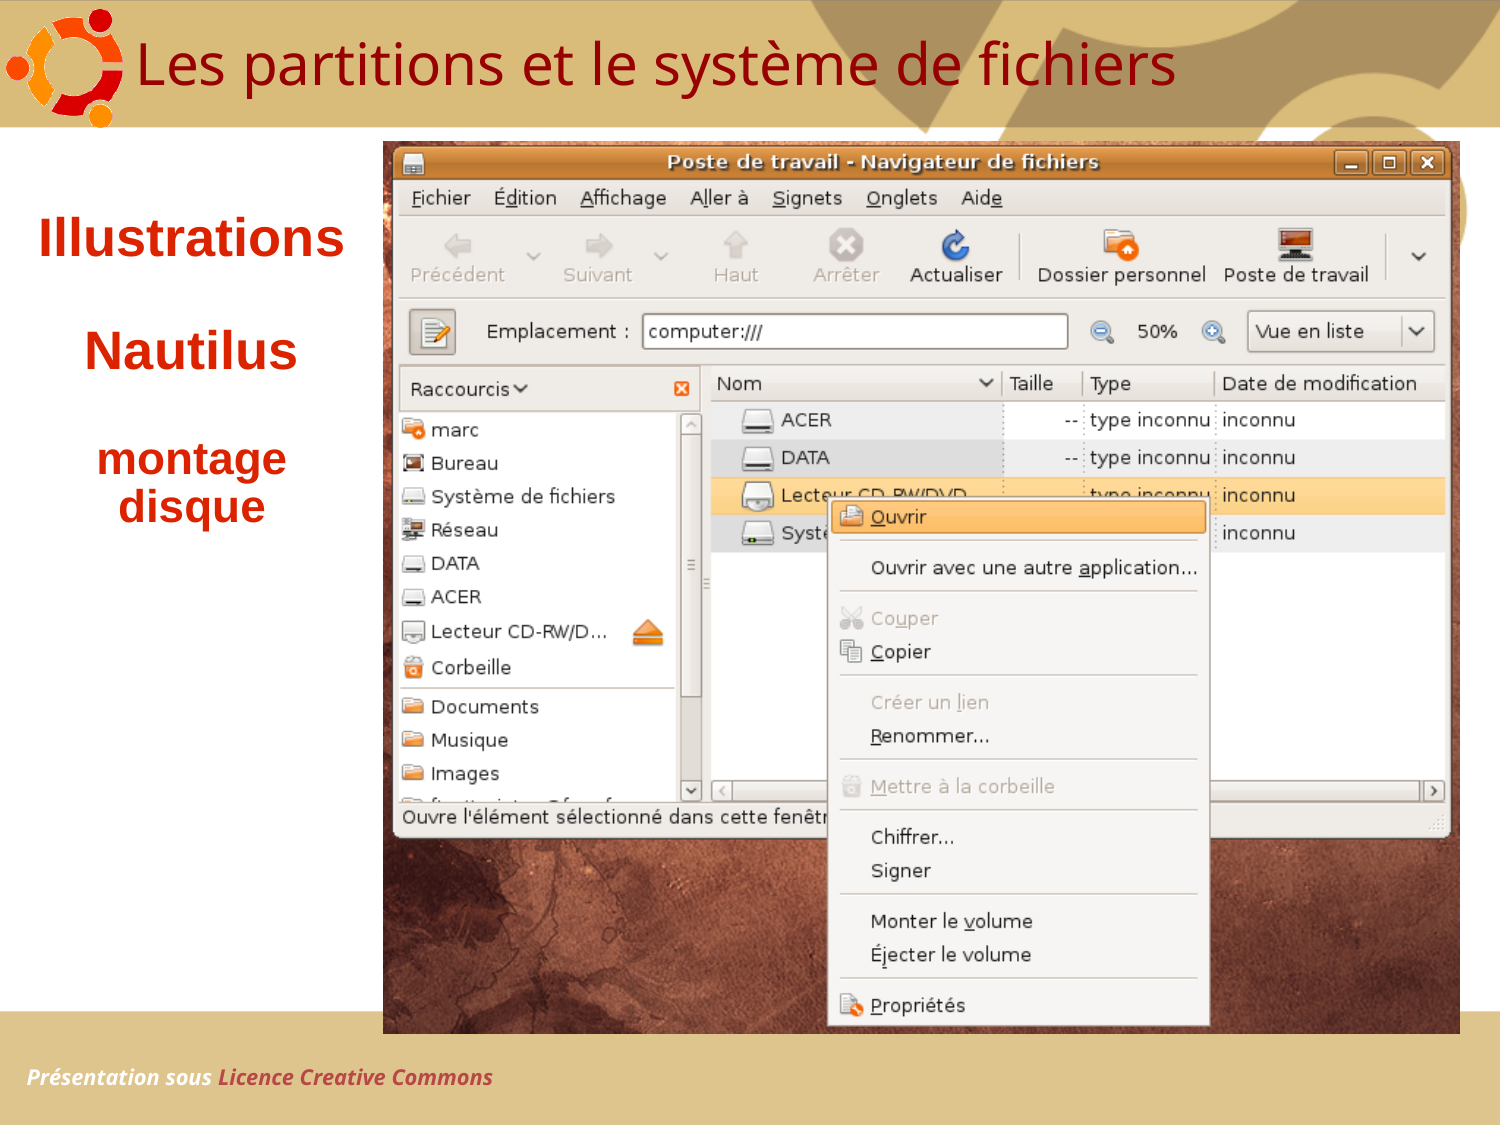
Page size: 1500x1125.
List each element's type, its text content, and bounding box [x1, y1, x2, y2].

title Les partitions et le système de fichiers [135, 0, 1417, 177]
text_box Illustrations Nautilus montage disque [0, 204, 383, 544]
picture [0, 0, 1500, 1034]
